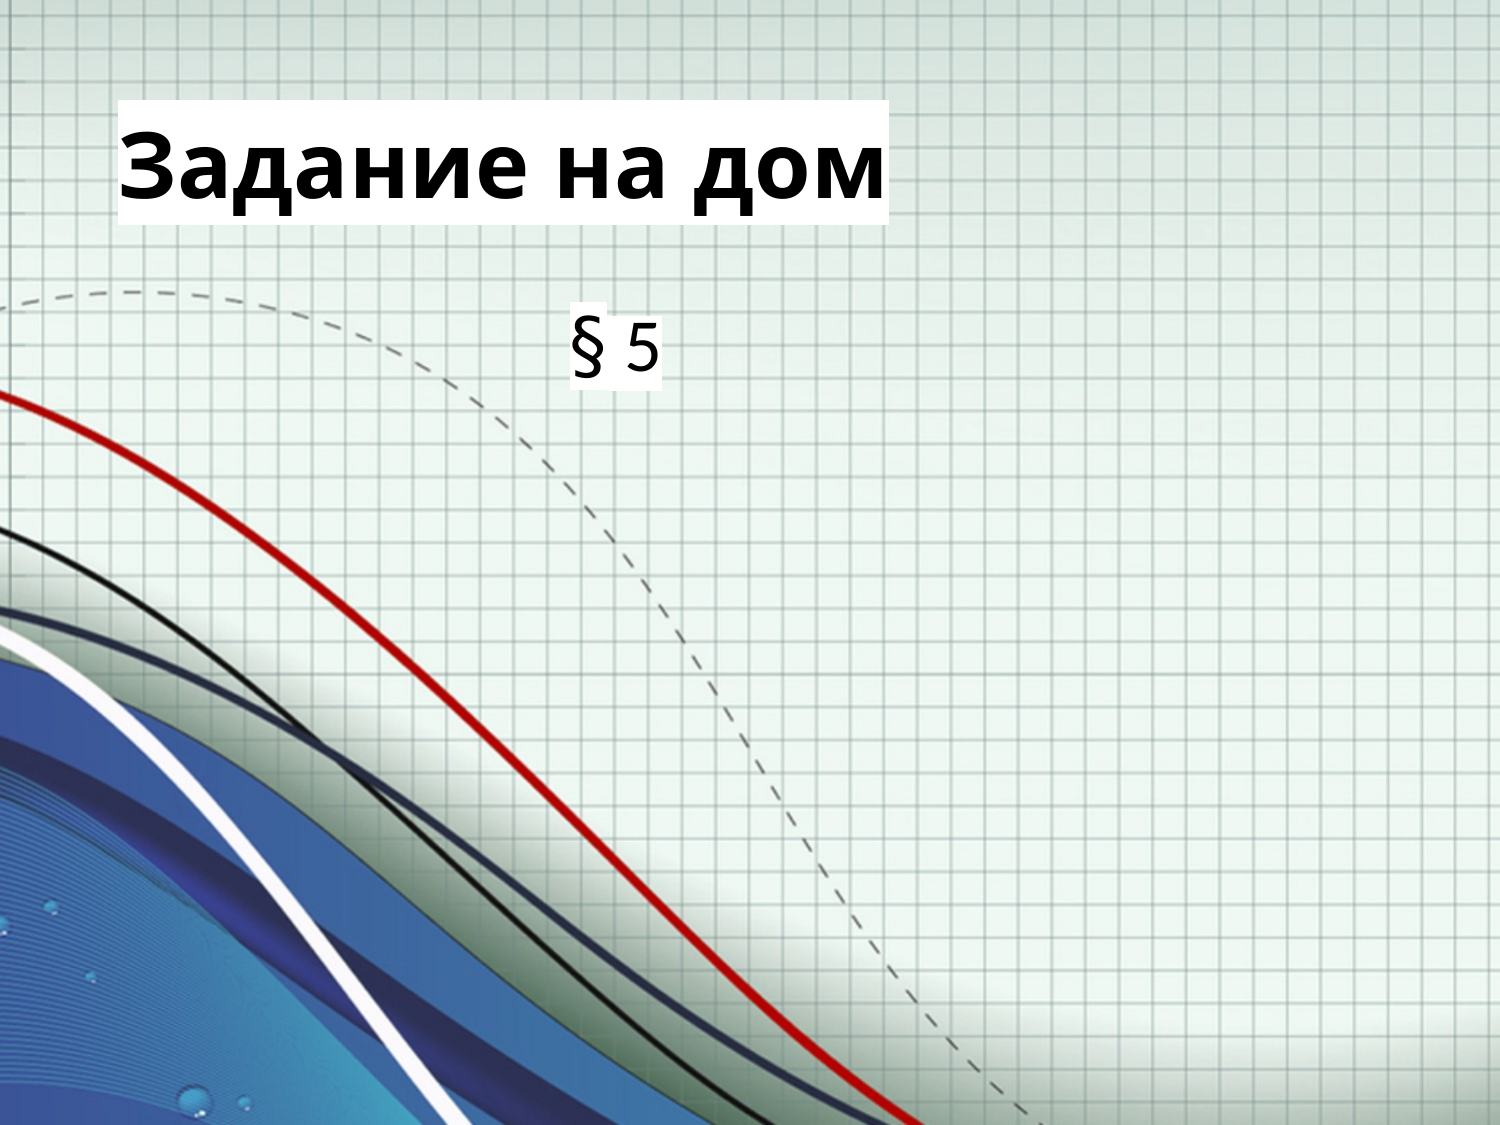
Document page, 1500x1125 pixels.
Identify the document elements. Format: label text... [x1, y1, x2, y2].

list § 5 [555, 299, 1397, 1014]
title Задание на дом [103, 59, 1397, 278]
picture [0, 0, 1500, 1125]
